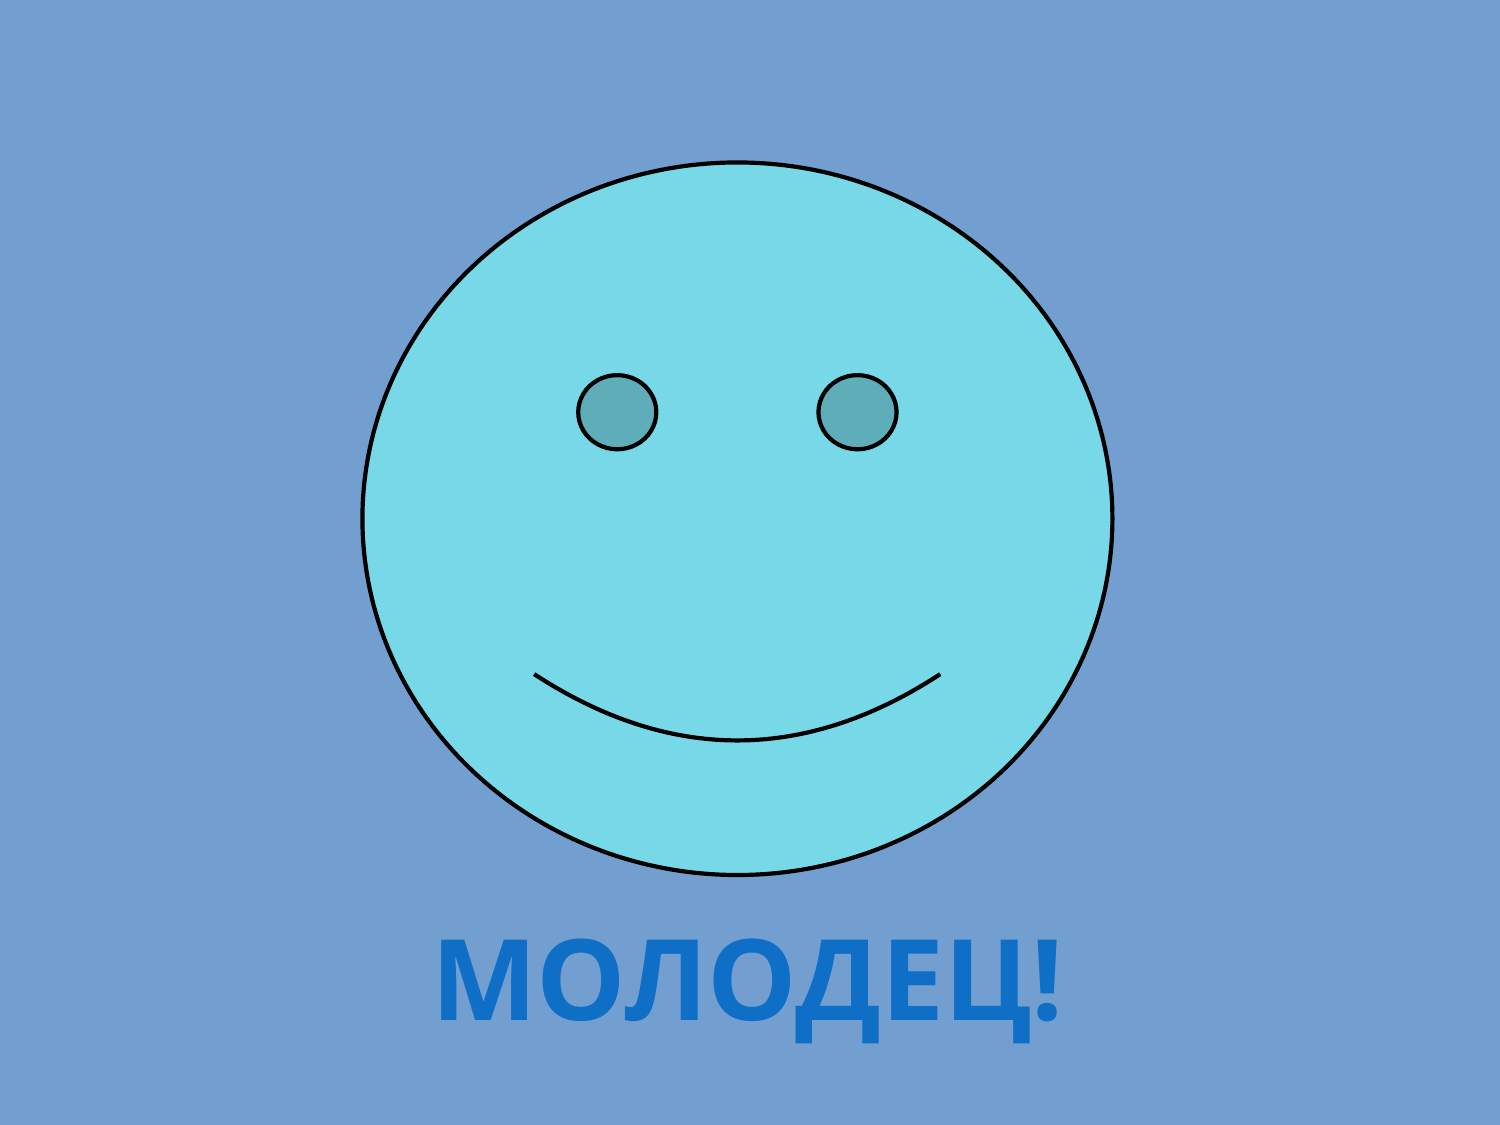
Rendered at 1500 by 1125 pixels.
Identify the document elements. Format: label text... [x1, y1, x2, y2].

text_box [362, 162, 1113, 876]
text_box МОЛОДЕЦ! [415, 899, 1080, 1051]
